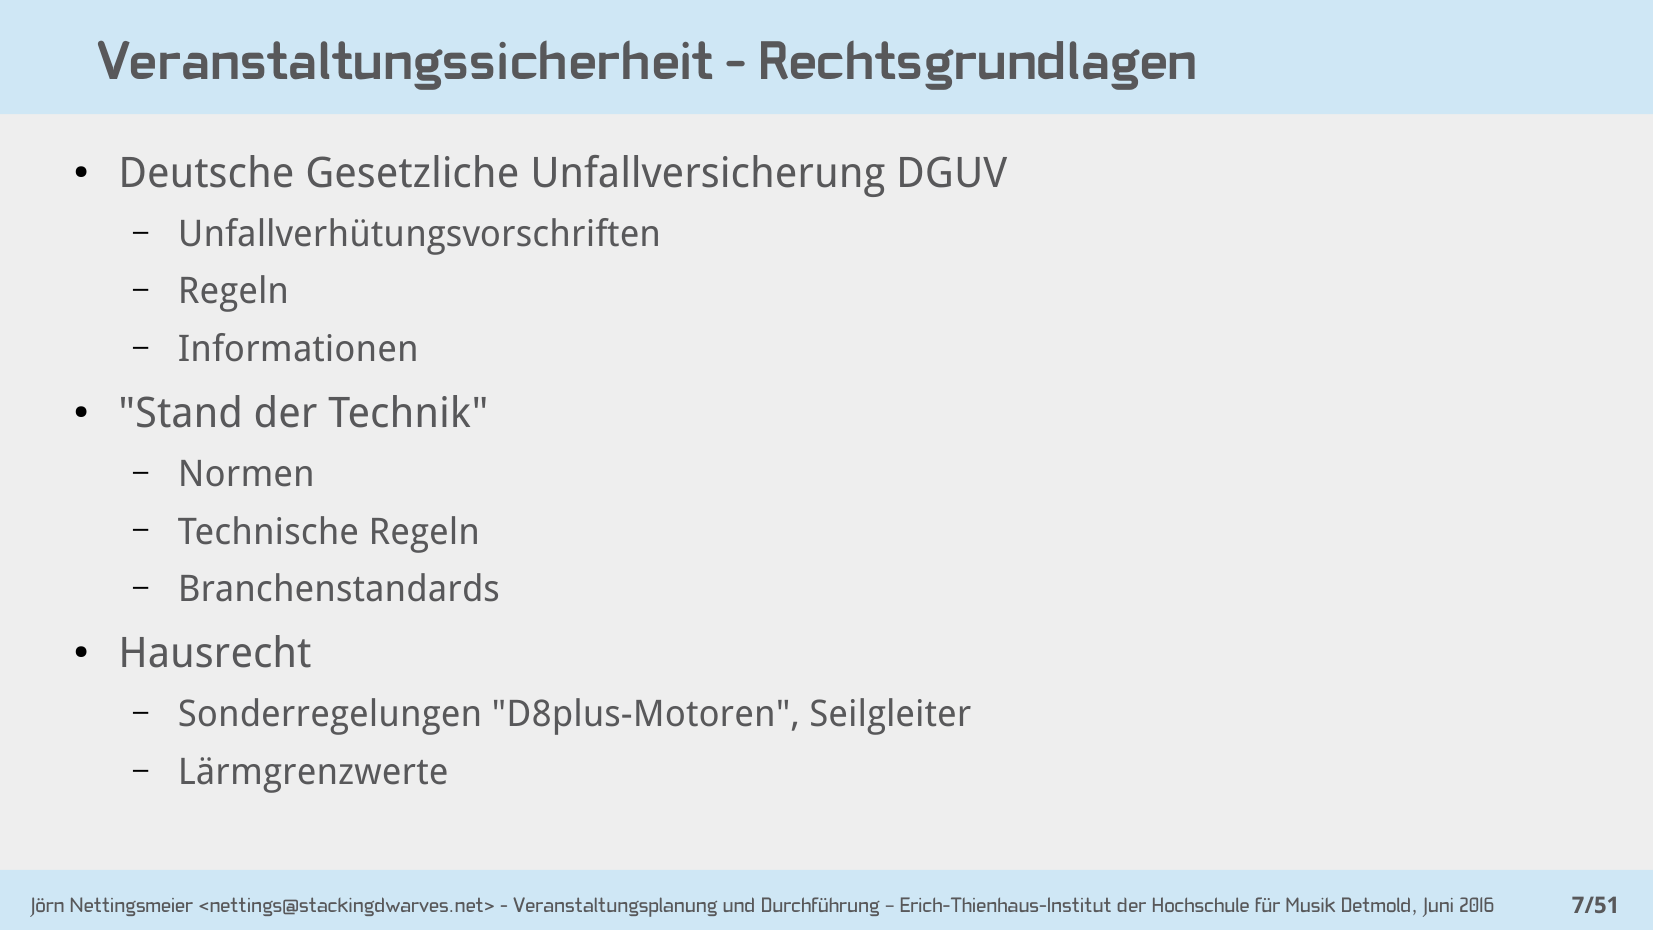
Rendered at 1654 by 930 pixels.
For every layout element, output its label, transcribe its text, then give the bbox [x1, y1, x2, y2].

title Veranstaltungssicherheit - Rechtsgrundlagen [97, 0, 1337, 126]
list Deutsche Gesetzliche Unfallversicherung DGUV Unfallverhütungsvorschriften Regeln Informationen "Stand der Technik" Normen Technische Regeln Branchenstandards Hausrecht Sonderregelungen "D8plus-Motoren", Seilgleiter Lärmgrenzwerte [58, 148, 1576, 882]
